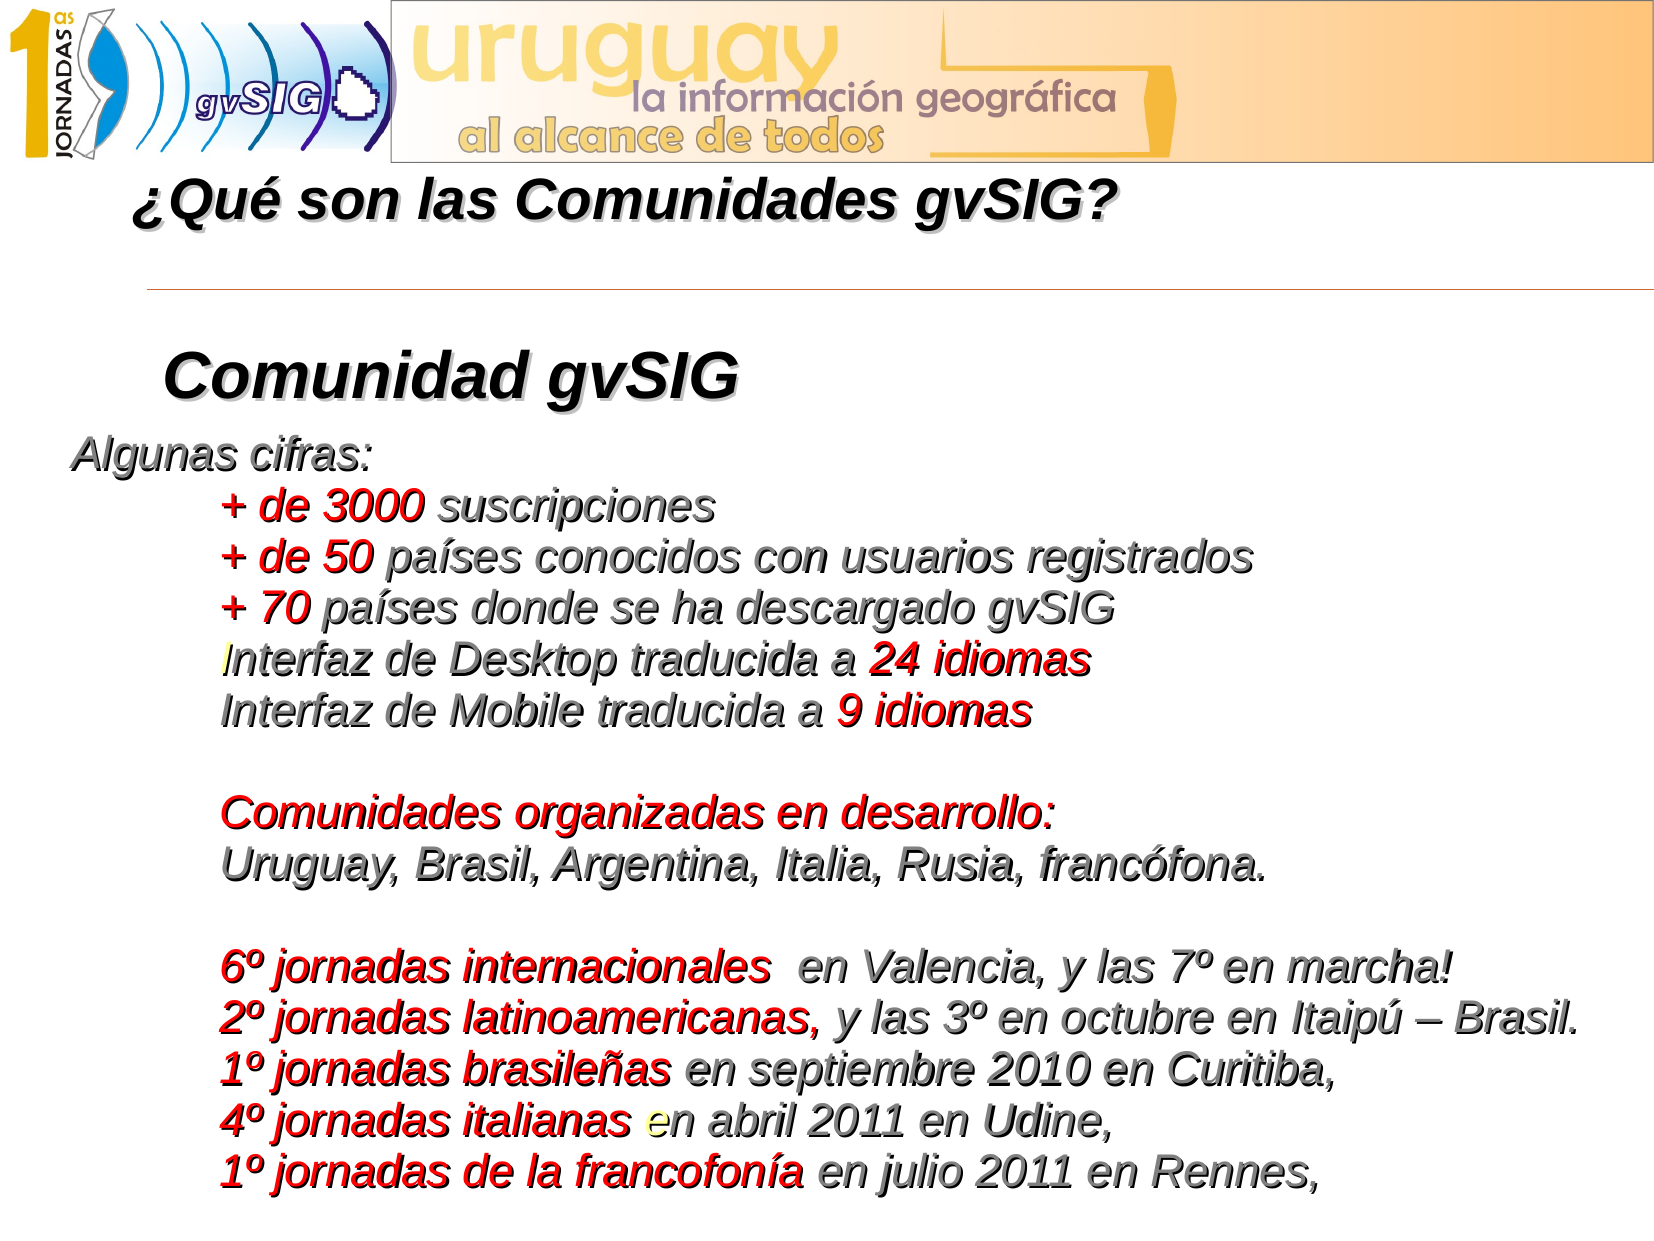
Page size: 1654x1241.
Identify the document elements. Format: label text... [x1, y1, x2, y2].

text_box Algunas cifras: + de 3000 suscripciones + de 50 países conocidos con usuarios registrados + 70 países donde se ha descargado gvSIG Interfaz de Desktop traducida a 24 idiomas Interfaz de Mobile traducida a 9 idiomas Comunidades organizadas en desarrollo: Uruguay, Brasil, Argentina, Italia, Rusia, francófona. 6º jornadas internacionales en Valencia, y las 7º en marcha! 2º jornadas latinoamericanas, y las 3º en octubre en Itaipú – Brasil. 1º jornadas brasileñas en septiembre 2010 en Curitiba, 4º jornadas italianas en abril 2011 en Udine, 1º jornadas de la francofonía en julio 2011 en Rennes, [56, 420, 1625, 1241]
picture [0, 6, 392, 163]
text_box ¿Qué son las Comunidades gvSIG? [118, 159, 1241, 250]
text_box Comunidad gvSIG [147, 330, 886, 420]
